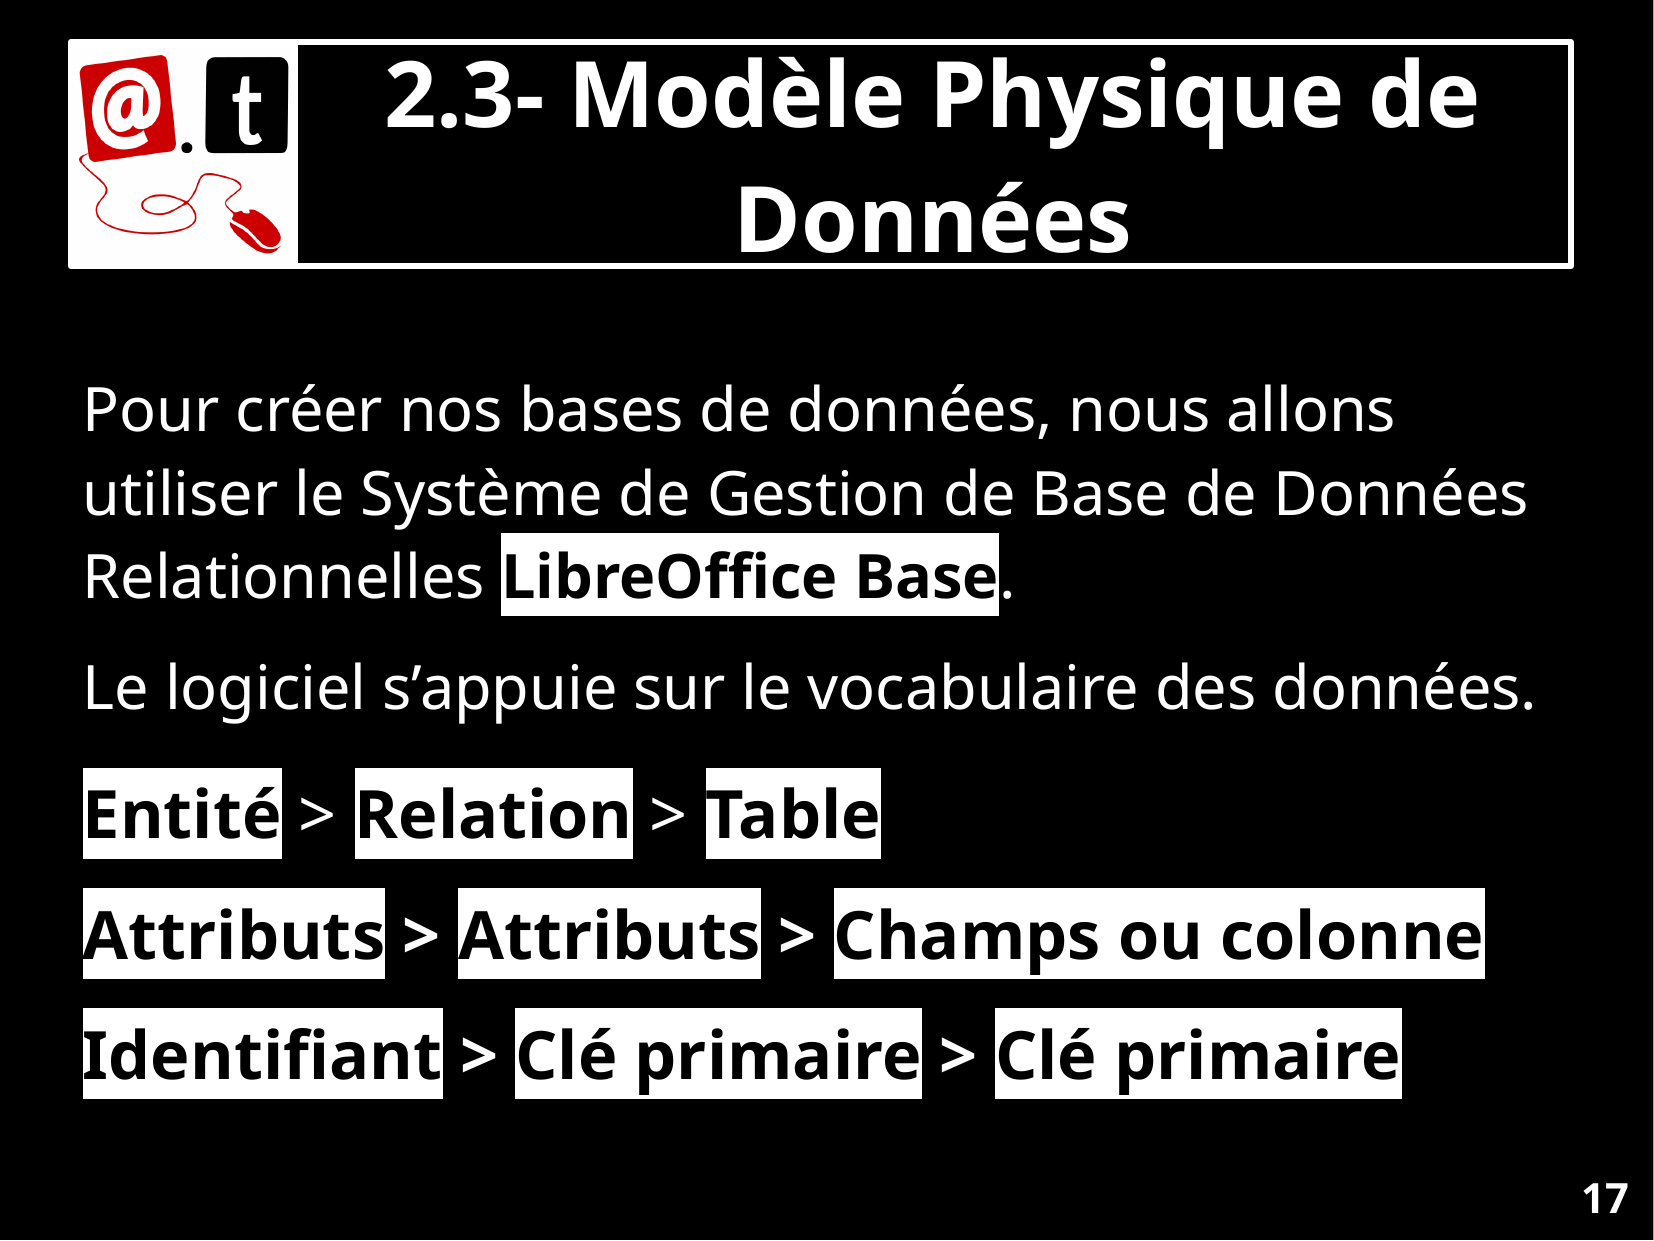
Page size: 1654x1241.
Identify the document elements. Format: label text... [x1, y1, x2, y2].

picture [72, 43, 292, 266]
list Entité > Relation > Table Attributs > Attributs > Champs ou colonne Identifiant > Clé primaire > Clé primaire [82, 767, 1630, 1182]
title 2.3- Modèle Physique de Données [295, 41, 1571, 267]
list Pour créer nos bases de données, nous allons utiliser le Système de Gestion de Base de Données Relationnelles LibreOffice Base. Le logiciel s’appuie sur le vocabulaire des données. [82, 366, 1571, 733]
